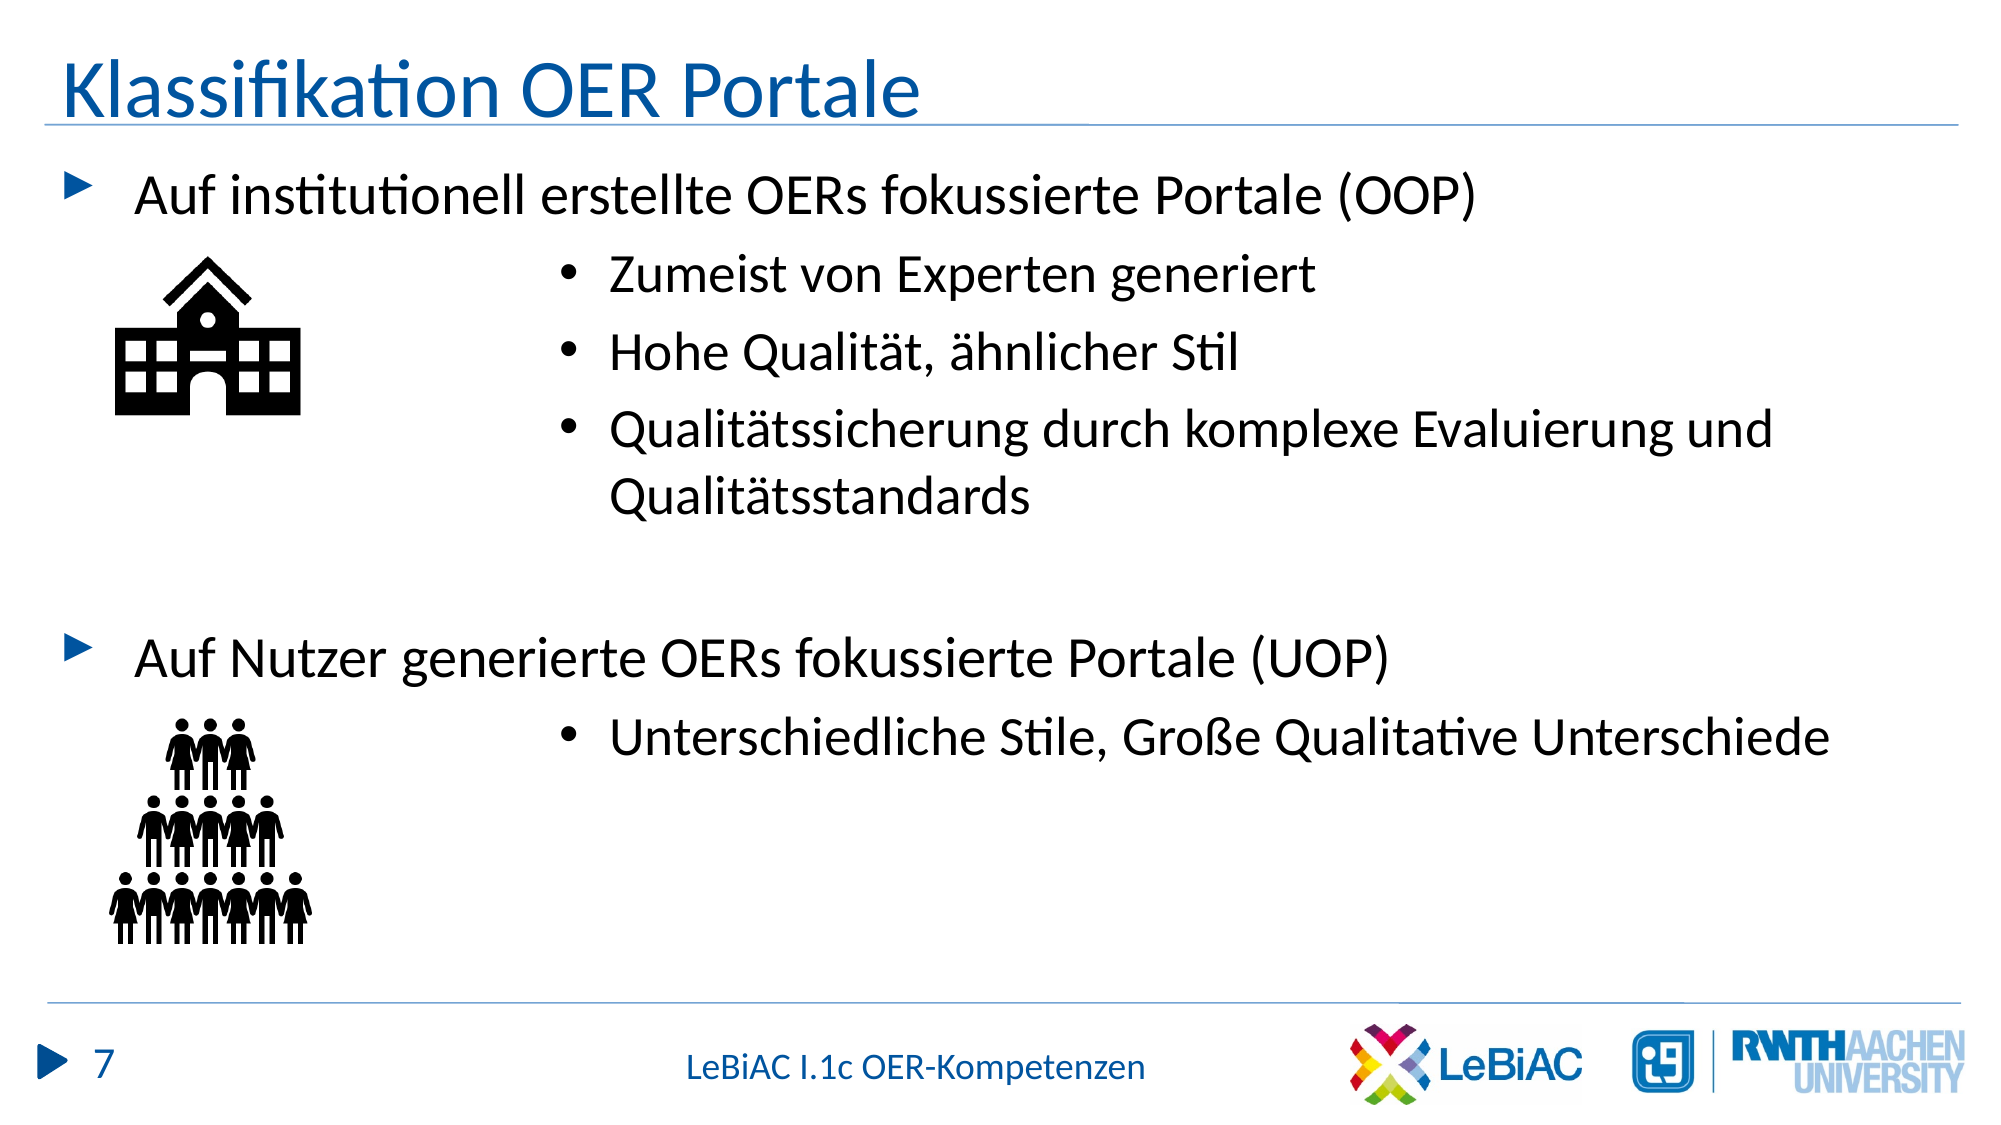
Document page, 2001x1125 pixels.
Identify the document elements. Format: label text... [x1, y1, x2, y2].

picture [84, 212, 331, 459]
picture [1631, 1028, 1966, 1094]
list Auf institutionell erstellte OERs fokussierte Portale (OOP) Zumeist von Experten generiert Hohe Qualität, ähnlicher Stil Qualitätssicherung durch komplexe Evaluierung und Qualitätsstandards Auf Nutzer generierte OERs fokussierte Portale (UOP) Unterschiedliche Stile, Große Qualitative Unterschiede [44, 149, 1959, 988]
picture [1350, 1024, 1582, 1105]
title Klassifikation OER Portale [47, 42, 1959, 125]
picture [84, 708, 331, 955]
